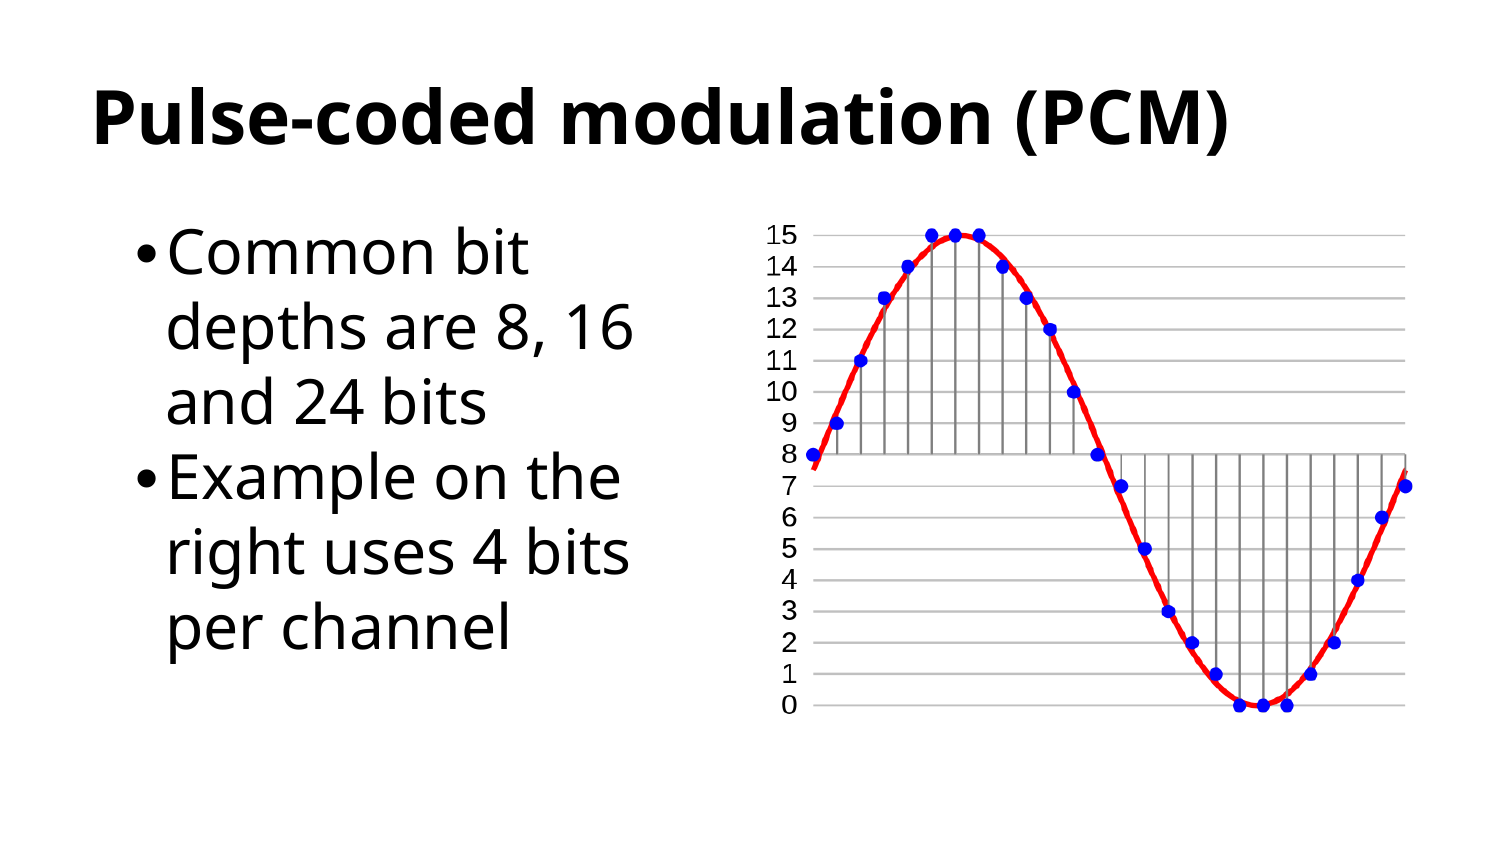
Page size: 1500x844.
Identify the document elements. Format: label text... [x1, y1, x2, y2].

title Pulse-coded modulation (PCM) [75, 33, 1425, 175]
picture [741, 203, 1453, 737]
list Common bit depths are 8, 16 and 24 bits Example on the right uses 4 bits per channel [75, 196, 731, 808]
